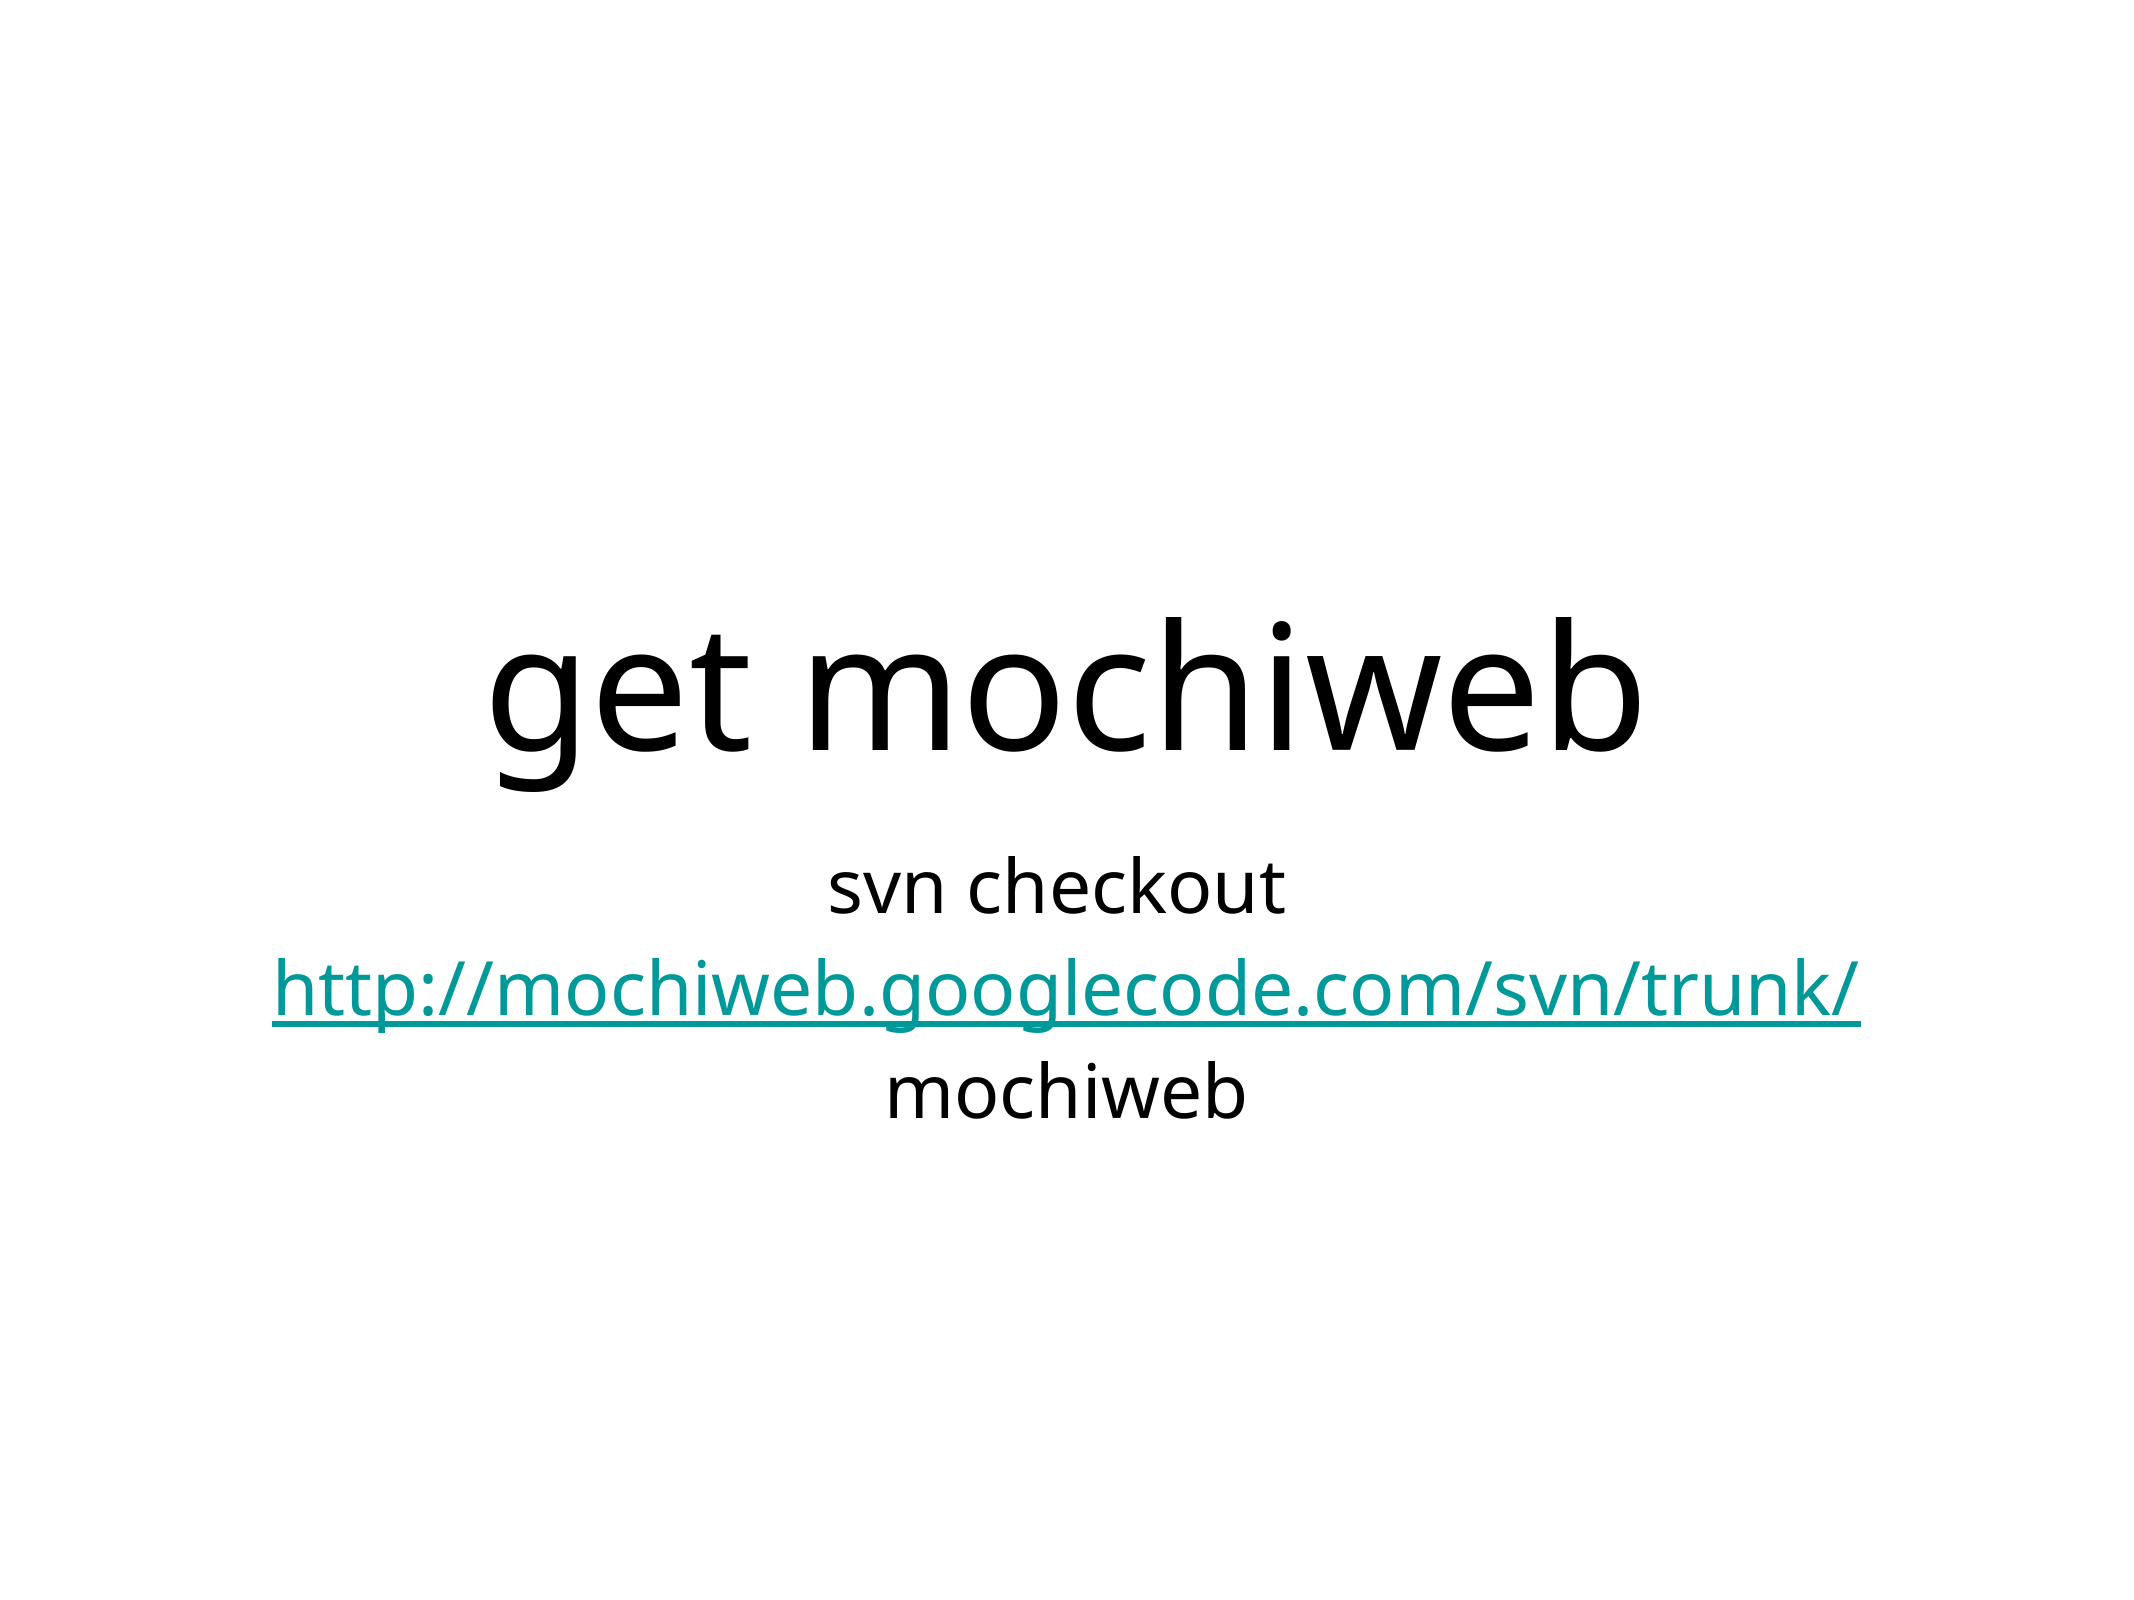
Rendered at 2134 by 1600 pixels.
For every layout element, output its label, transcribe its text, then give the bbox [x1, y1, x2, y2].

list svn checkout http://mochiweb.googlecode.com/svn/trunk/ mochiweb [208, 824, 1925, 1169]
title get mochiweb [208, 268, 1925, 811]
